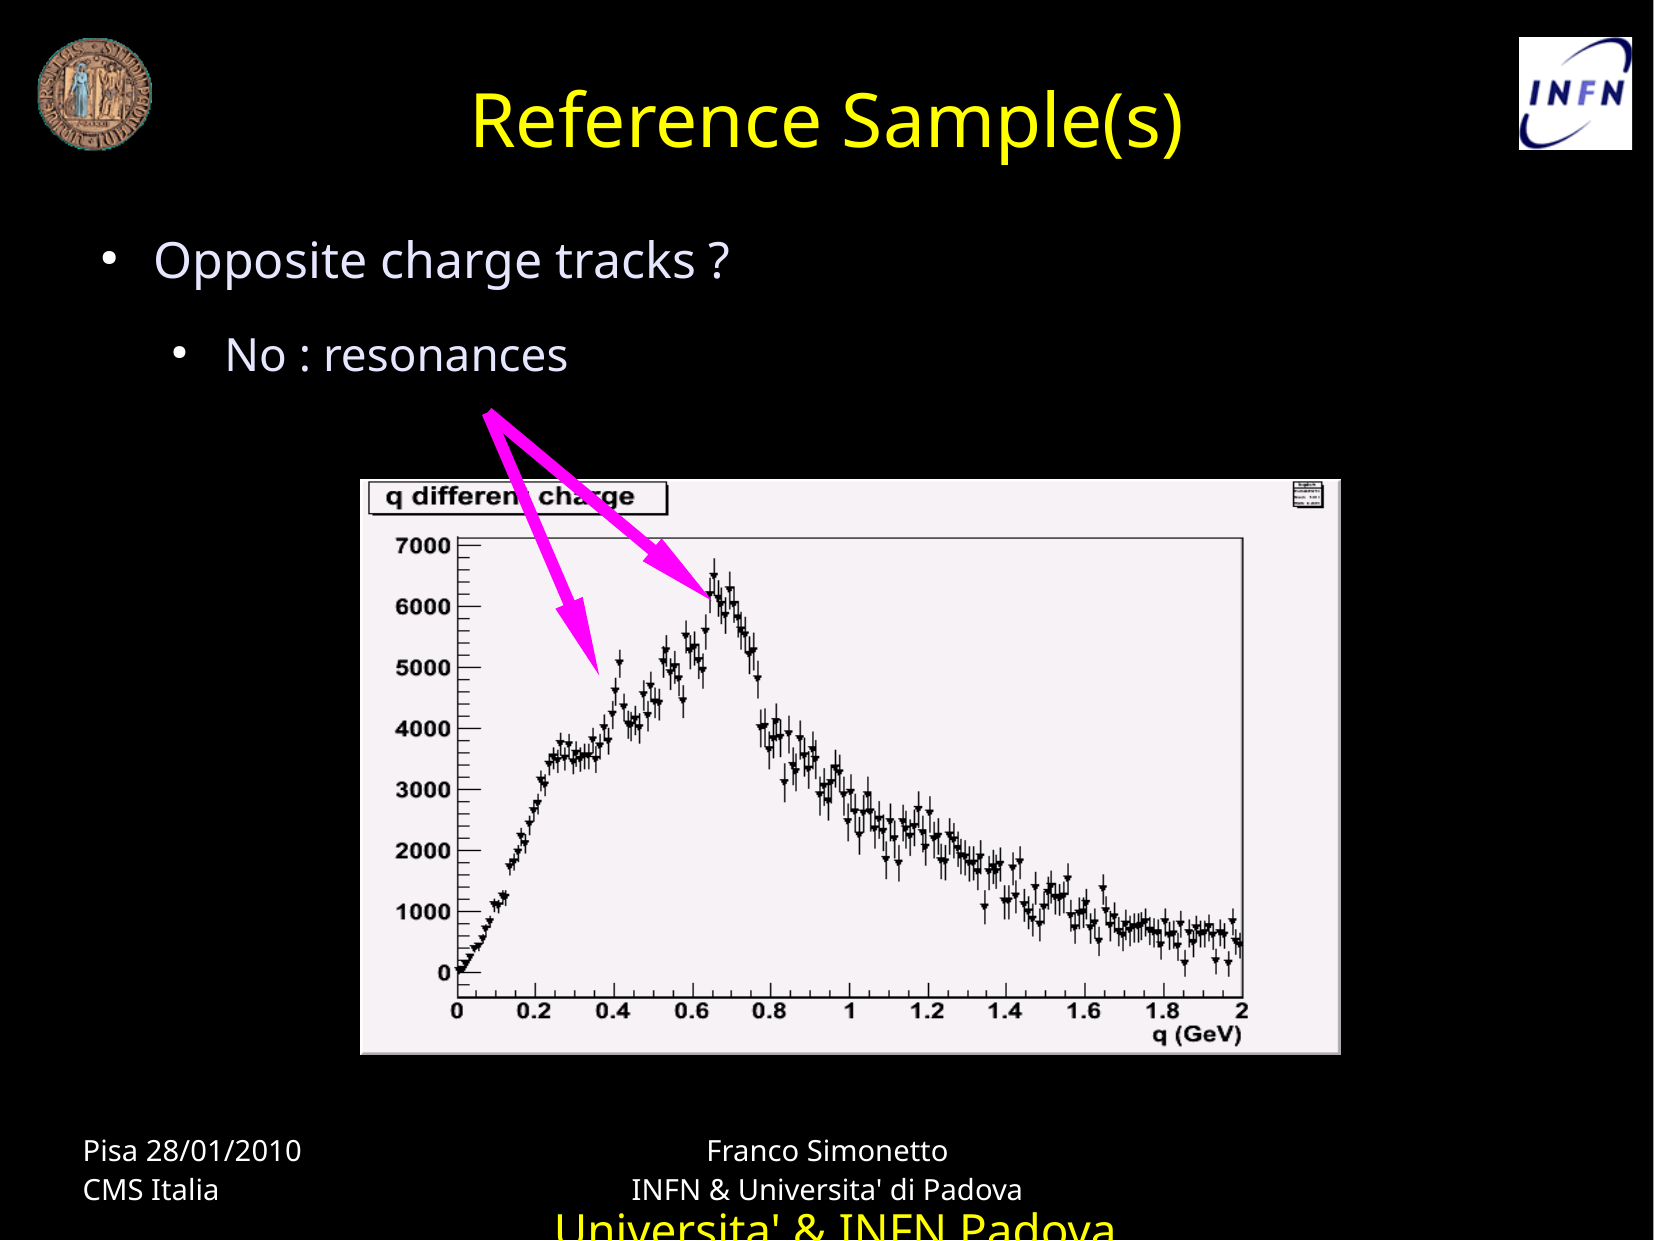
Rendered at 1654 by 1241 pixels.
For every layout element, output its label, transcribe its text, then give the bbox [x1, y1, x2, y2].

picture [1519, 37, 1633, 150]
title Reference Sample(s) [82, 56, 1571, 181]
picture [37, 37, 152, 152]
picture [360, 479, 1341, 1055]
list Opposite charge tracks ? No : resonances [82, 225, 1571, 1094]
